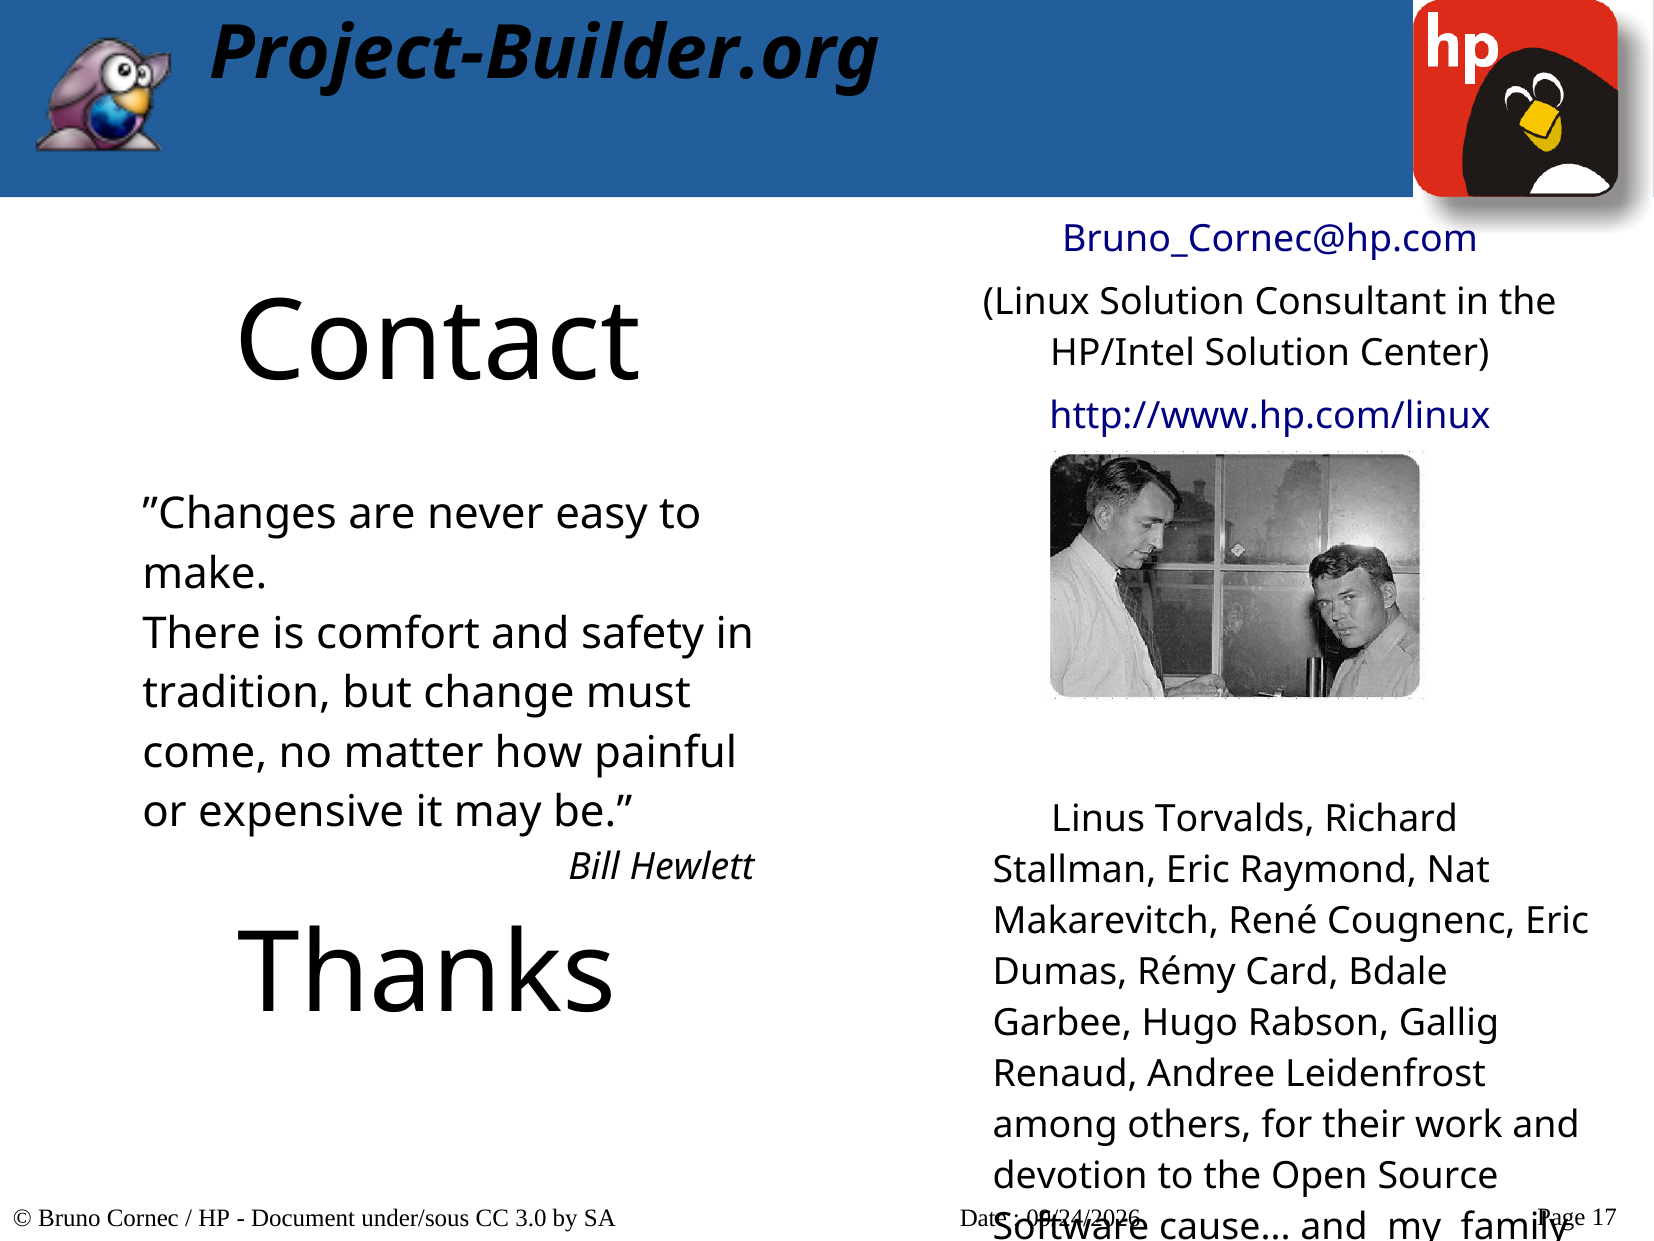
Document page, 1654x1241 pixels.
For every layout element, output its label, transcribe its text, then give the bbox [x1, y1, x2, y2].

text_box ”Changes are never easy to make. There is comfort and safety in tradition, but change must come, no matter how painful or expensive it may be.” Bill Hewlett [65, 482, 783, 856]
picture [1413, 0, 1654, 235]
list Bruno_Cornec@hp.com (Linux Solution Consultant in the HP/Intel Solution Center) http://www.hp.com/linux Linus Torvalds, Richard Stallman, Eric Raymond, Nat Makarevitch, René Cougnenc, Eric Dumas, Rémy Card, Bdale Garbee, Hugo Rabson, Gallig Renaud, Andree Leidenfrost among others, for their work and devotion to the Open Source Software cause... and my family for his patience :-) [862, 211, 1595, 1189]
picture [0, 0, 211, 199]
text_box Contact [234, 259, 655, 399]
text_box Thanks [237, 891, 635, 1032]
picture [1043, 450, 1427, 702]
